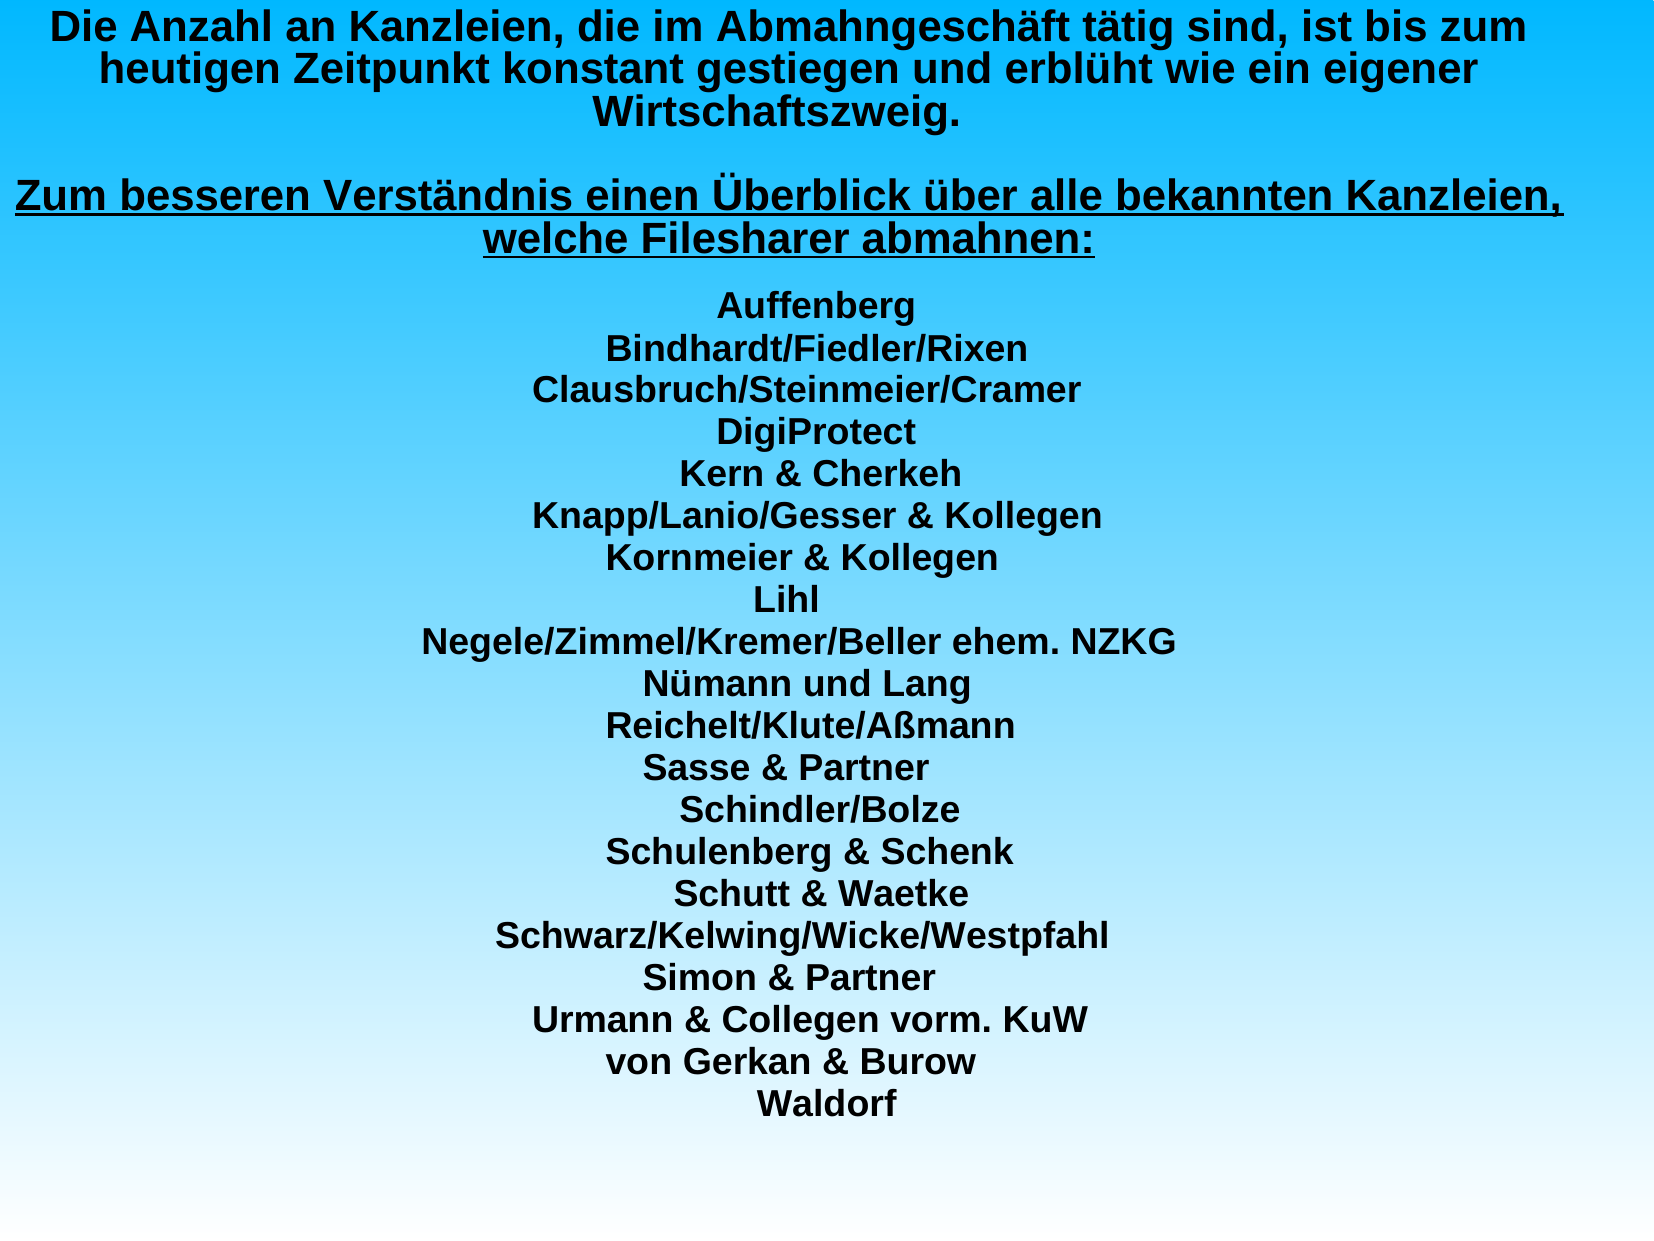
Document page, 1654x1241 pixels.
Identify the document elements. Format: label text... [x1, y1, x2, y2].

text_box Auffenberg Bindhardt/Fiedler/Rixen Clausbruch/Steinmeier/Cramer DigiProtect Kern & Cherkeh Knapp/Lanio/Gesser & Kollegen Kornmeier & Kollegen Lihl Negele/Zimmel/Kremer/Beller ehem. NZKG Nümann und Lang Reichelt/Klute/Aßmann Sasse & Partner Schindler/Bolze Schulenberg & Schenk Schutt & Waetke Schwarz/Kelwing/Wicke/Westpfahl Simon & Partner Urmann & Collegen vorm. KuW von Gerkan & Burow Waldorf [0, 277, 1654, 1241]
text_box Die Anzahl an Kanzleien, die im Abmahngeschäft tätig sind, ist bis zum heutigen Zeitpunkt konstant gestiegen und erblüht wie ein eigener Wirtschaftszweig. Zum besseren Verständnis einen Überblick über alle bekannten Kanzleien, welche Filesharer abmahnen: [0, 0, 1654, 277]
